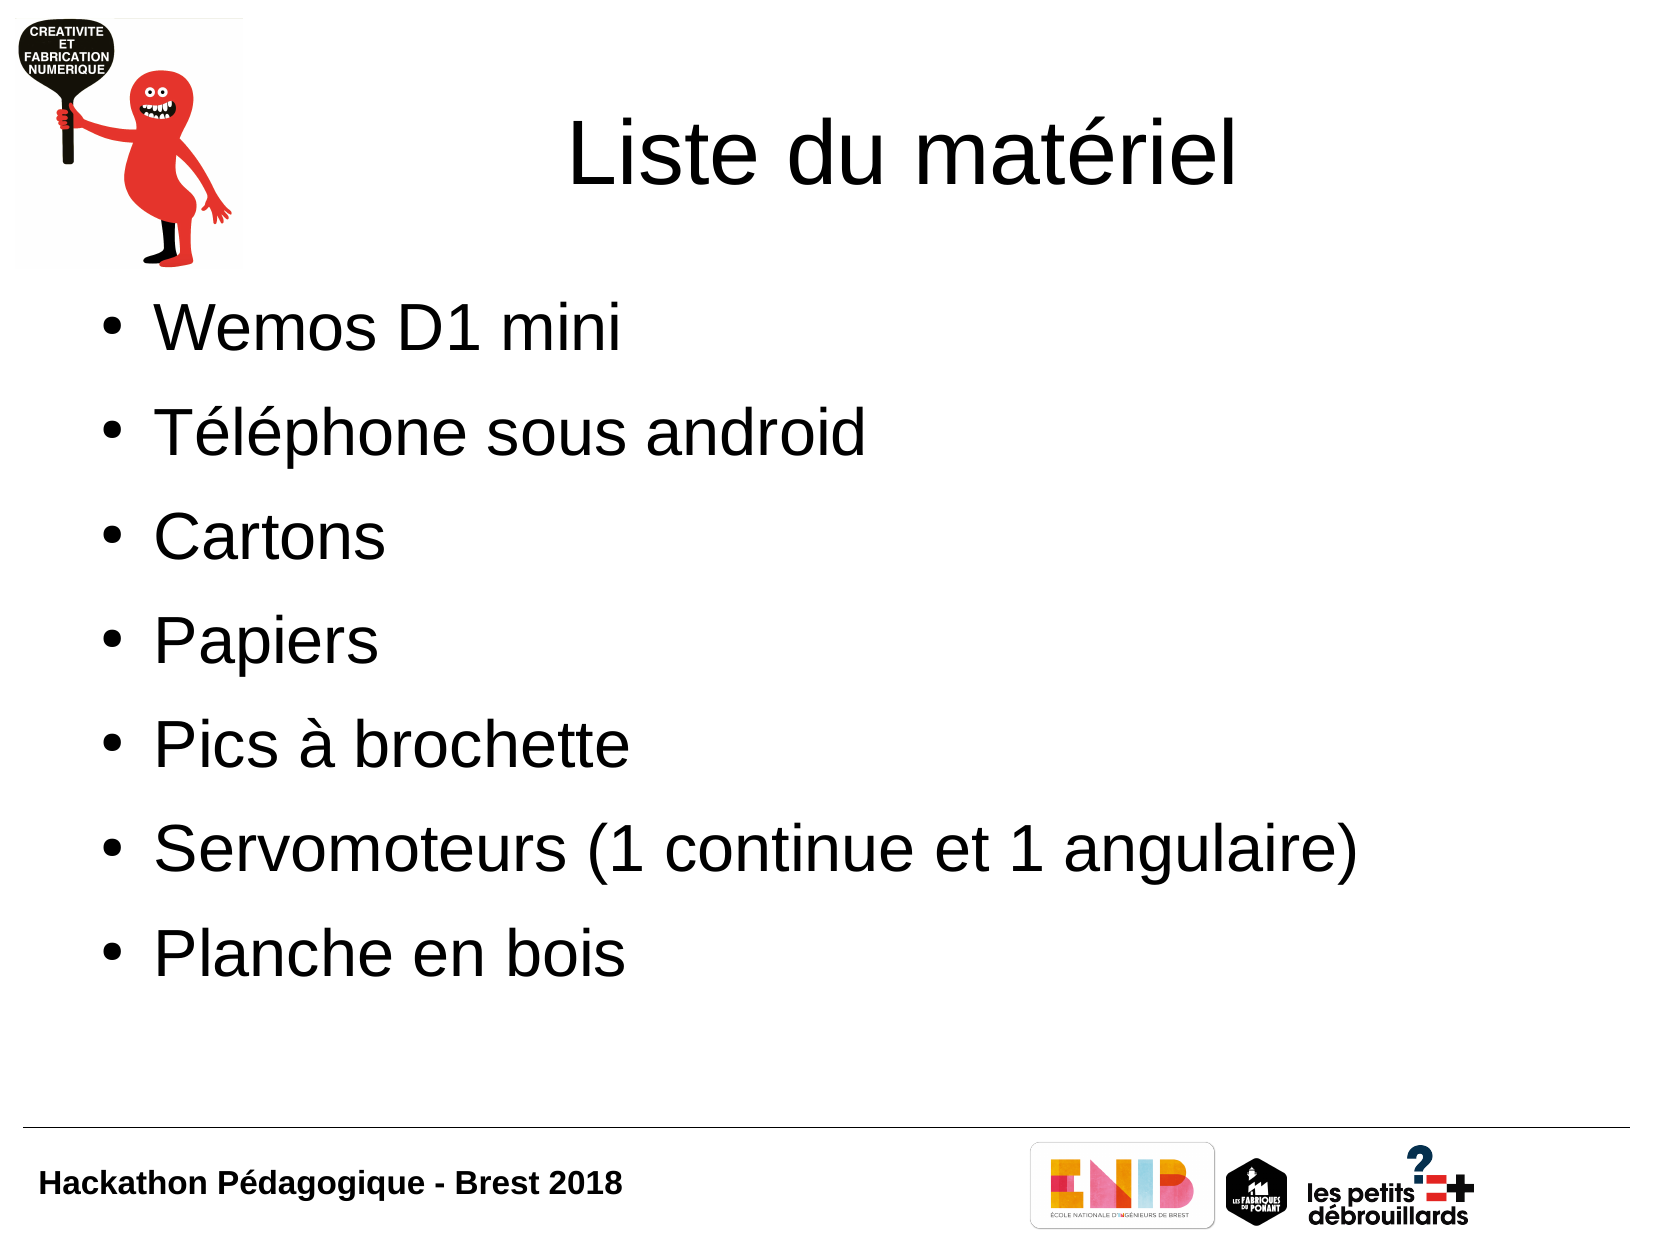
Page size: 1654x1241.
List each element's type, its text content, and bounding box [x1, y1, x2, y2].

title Liste du matériel [236, 49, 1571, 257]
picture [1308, 1145, 1474, 1225]
text_box Hackathon Pédagogique - Brest 2018 [23, 1157, 945, 1210]
list Wemos D1 mini Téléphone sous android Cartons Papiers Pics à brochette Servomoteurs (1 continue et 1 angulaire) Planche en bois [82, 290, 1571, 1109]
picture [1015, 1127, 1287, 1241]
picture [15, 18, 243, 269]
